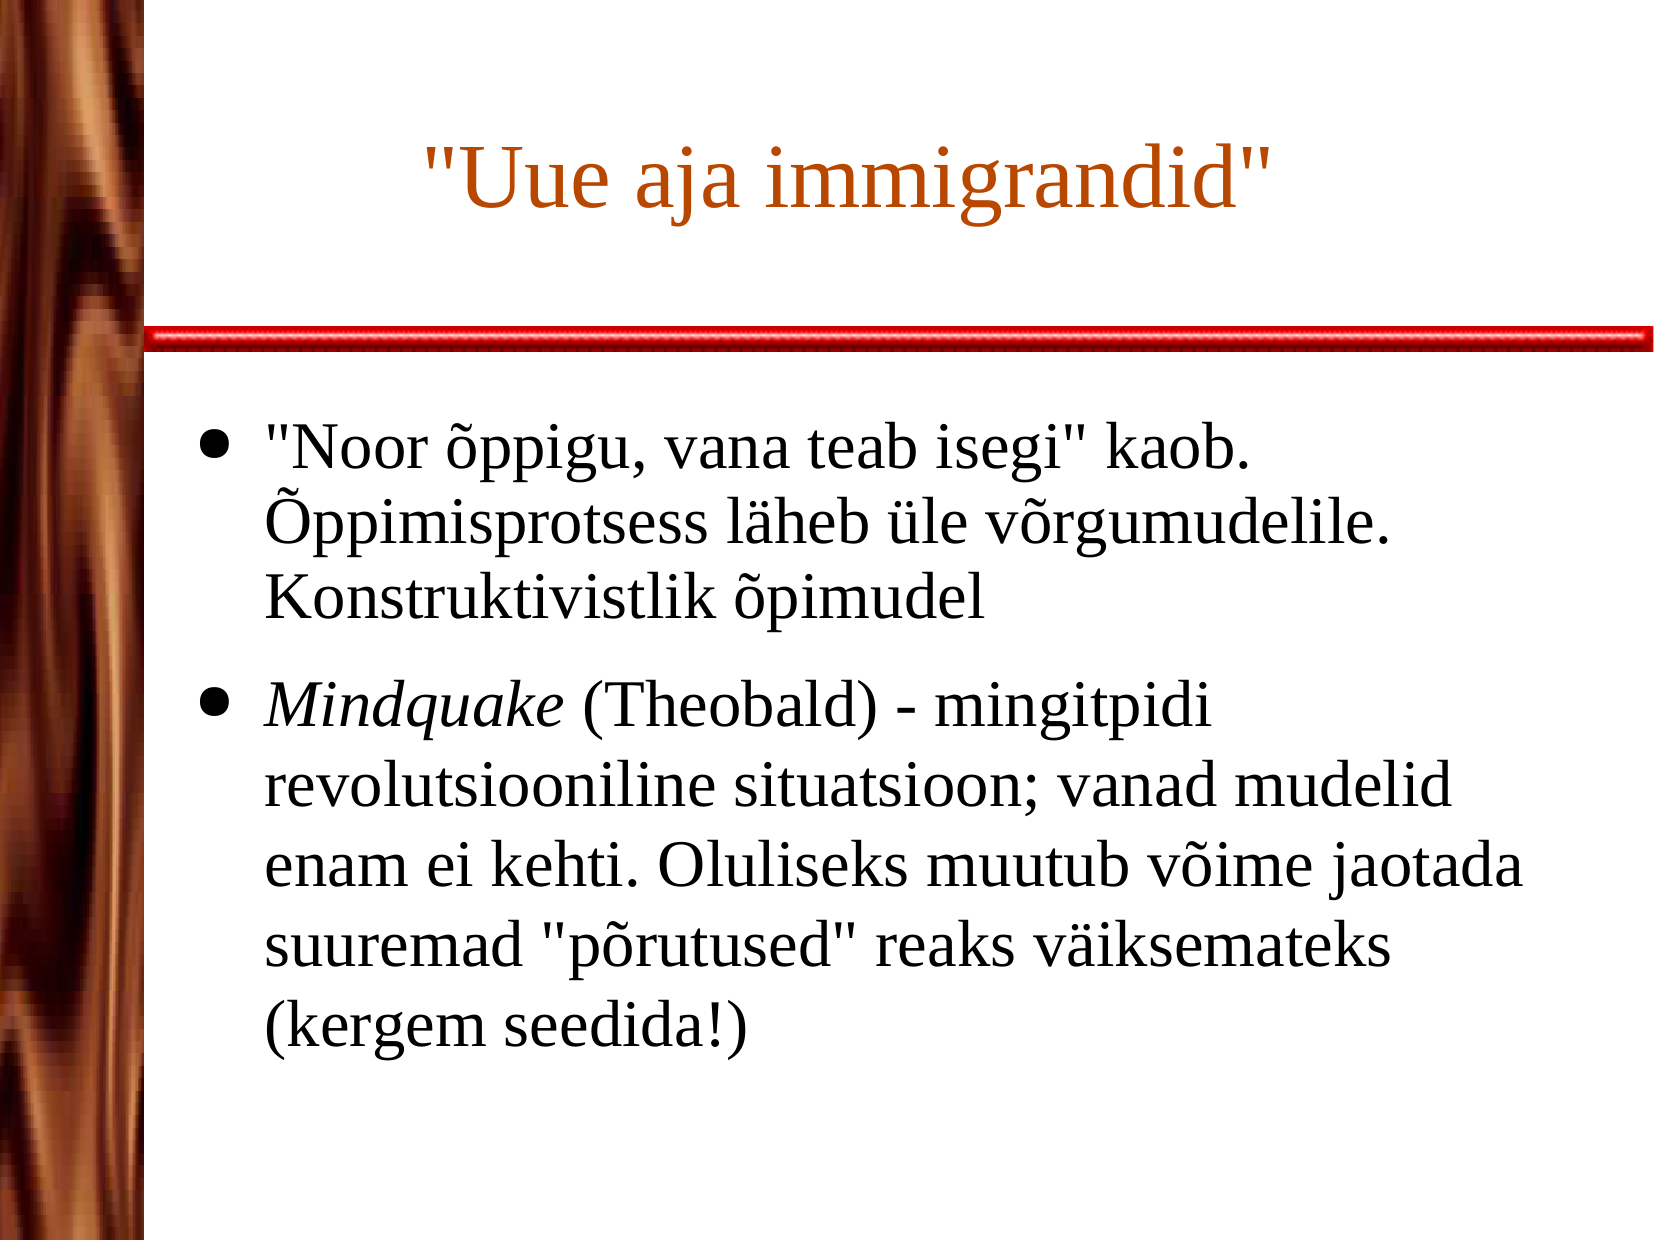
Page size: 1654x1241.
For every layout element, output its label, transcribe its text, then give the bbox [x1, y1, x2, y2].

title "Uue aja immigrandid" [154, 72, 1567, 280]
picture [0, 0, 1654, 1240]
list "Noor õppigu, vana teab isegi" kaob. Õppimisprotsess läheb üle võrgumudelile. Konstruktivistlik õpimudel Mindquake (Theobald) - mingitpidi revolutsiooniline situatsioon; vanad mudelid enam ei kehti. Oluliseks muutub võime jaotada suuremad "põrutused" reaks väiksemateks (kergem seedida!) [183, 408, 1595, 1190]
